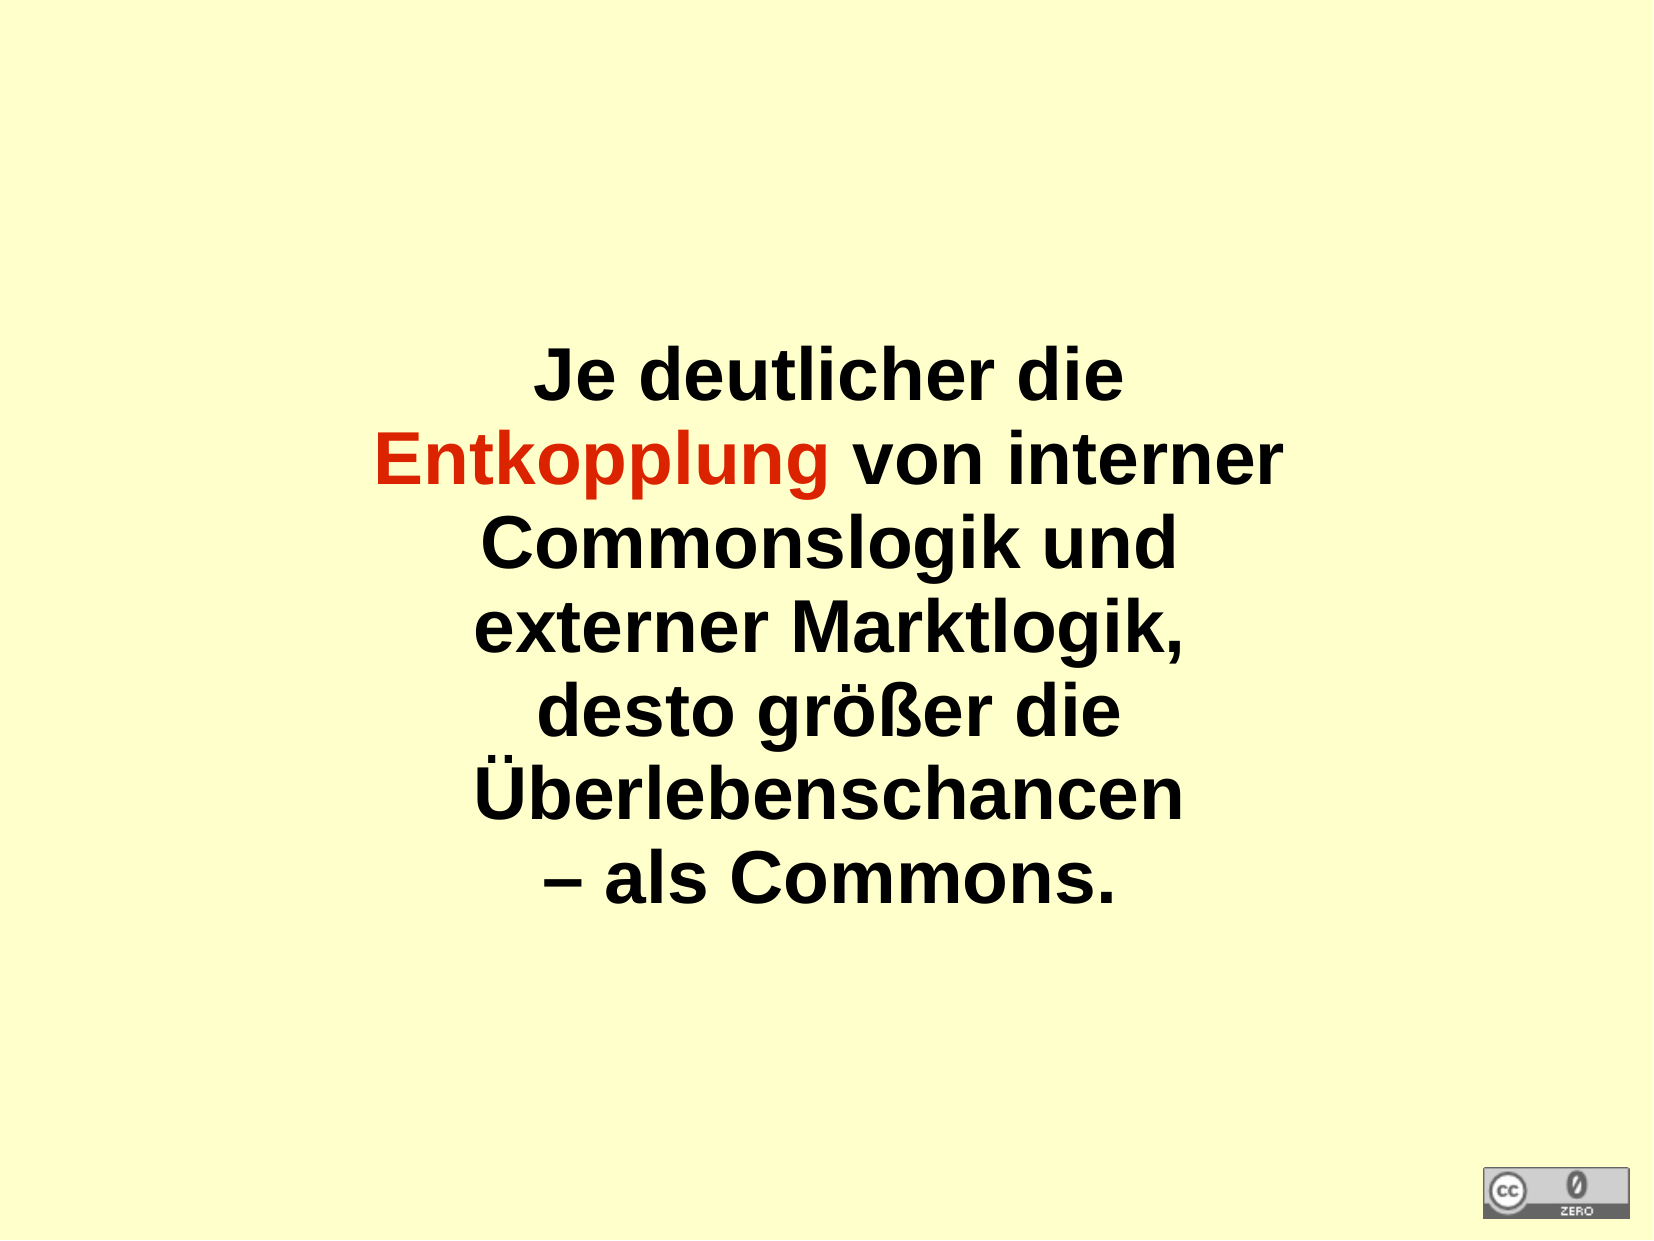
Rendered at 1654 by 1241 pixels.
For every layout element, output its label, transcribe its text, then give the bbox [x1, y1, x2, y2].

picture [1483, 1167, 1630, 1219]
text_box Je deutlicher die Entkopplung von interner Commonslogik und externer Marktlogik, desto größer die Überlebenschancen – als Commons. [312, 324, 1347, 975]
